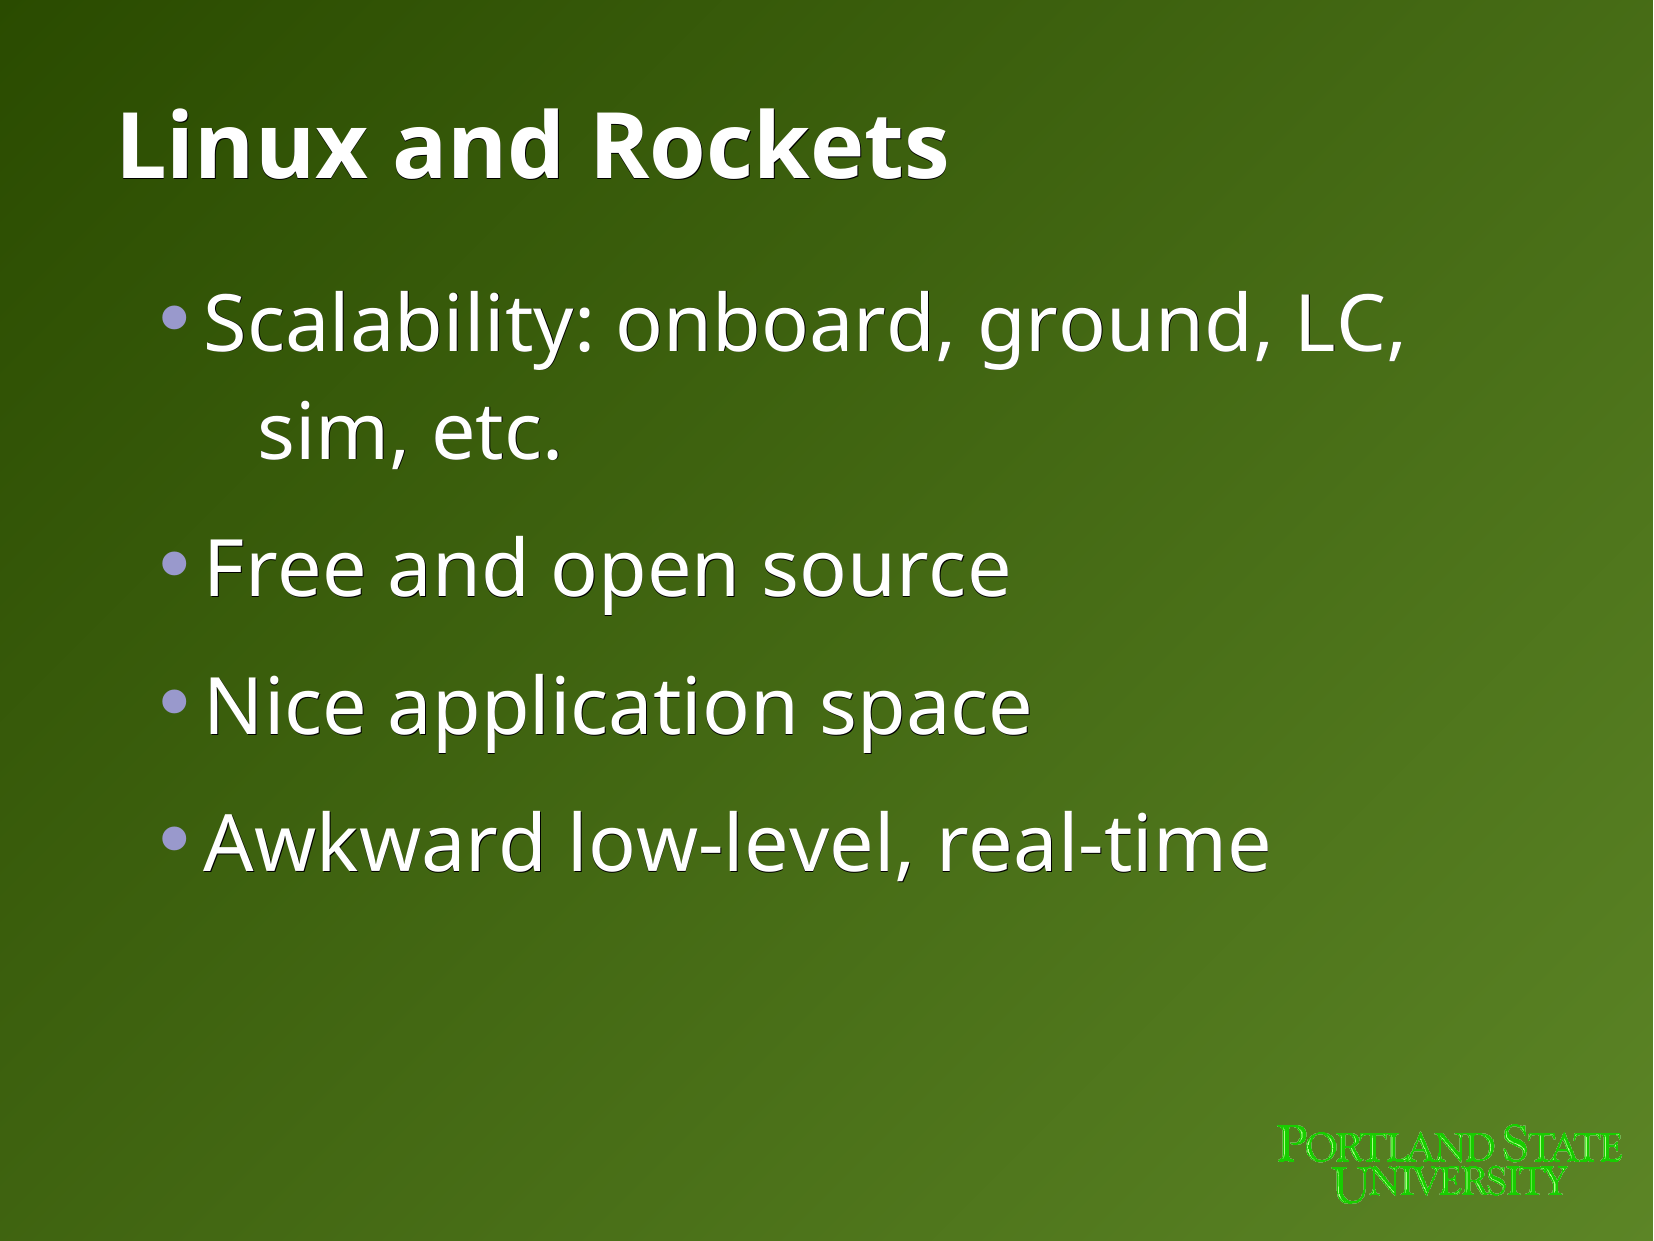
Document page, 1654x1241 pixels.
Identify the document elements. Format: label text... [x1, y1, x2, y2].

picture [1277, 1124, 1622, 1204]
title Linux and Rockets [115, 86, 1527, 200]
list Scalability: onboard, ground, LC, sim, etc. Free and open source Nice application space Awkward low-level, real-time [115, 266, 1527, 1049]
